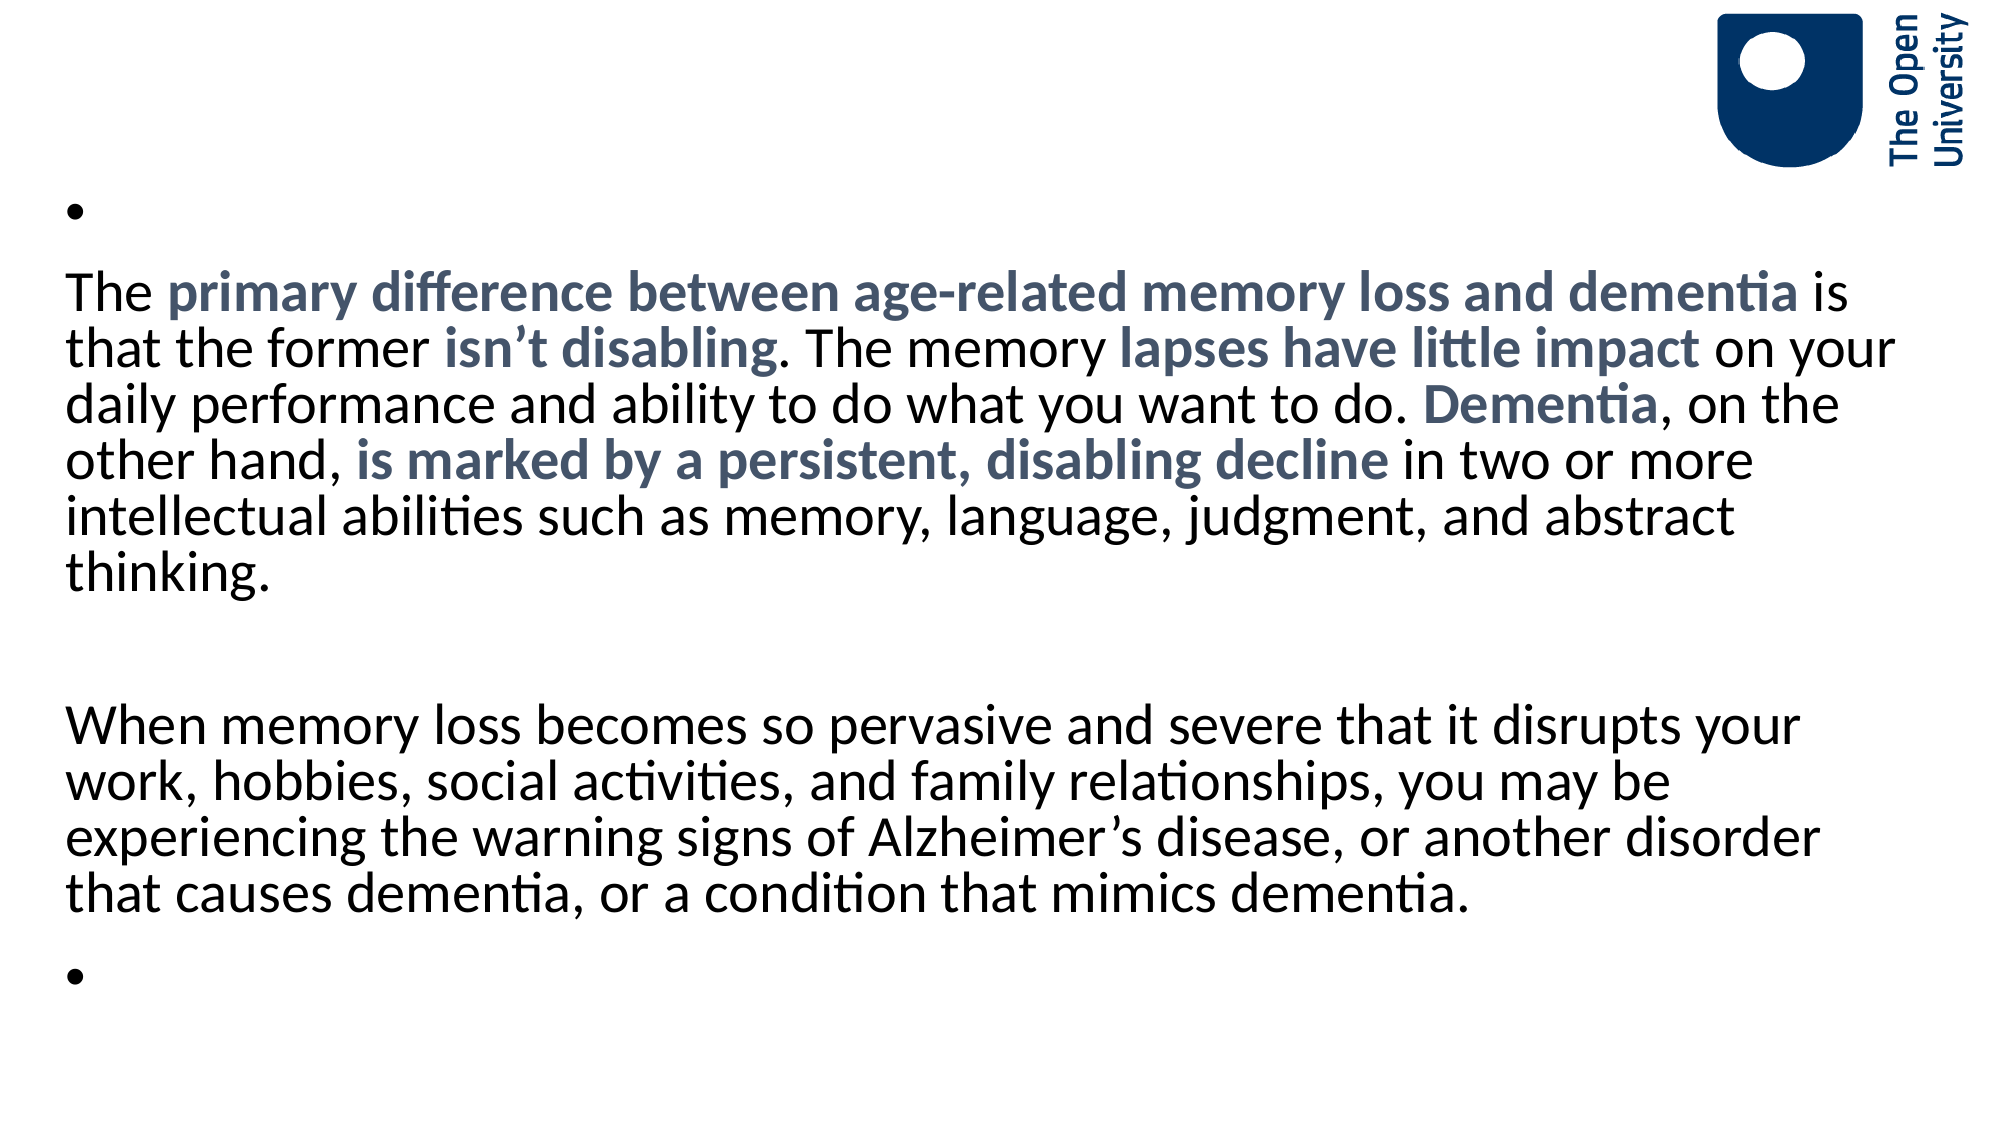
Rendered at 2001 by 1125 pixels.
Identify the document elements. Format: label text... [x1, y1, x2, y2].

picture [1716, 10, 1971, 170]
list The primary difference between age-related memory loss and dementia is that the former isn’t disabling. The memory lapses have little impact on your daily performance and ability to do what you want to do. Dementia, on the other hand, is marked by a persistent, disabling decline in two or more intellectual abilities such as memory, language, judgment, and abstract thinking. When memory loss becomes so pervasive and severe that it disrupts your work, hobbies, social activities, and family relationships, you may be experiencing the warning signs of Alzheimer’s disease, or another disorder that causes dementia, or a condition that mimics dementia. [50, 169, 1948, 1074]
